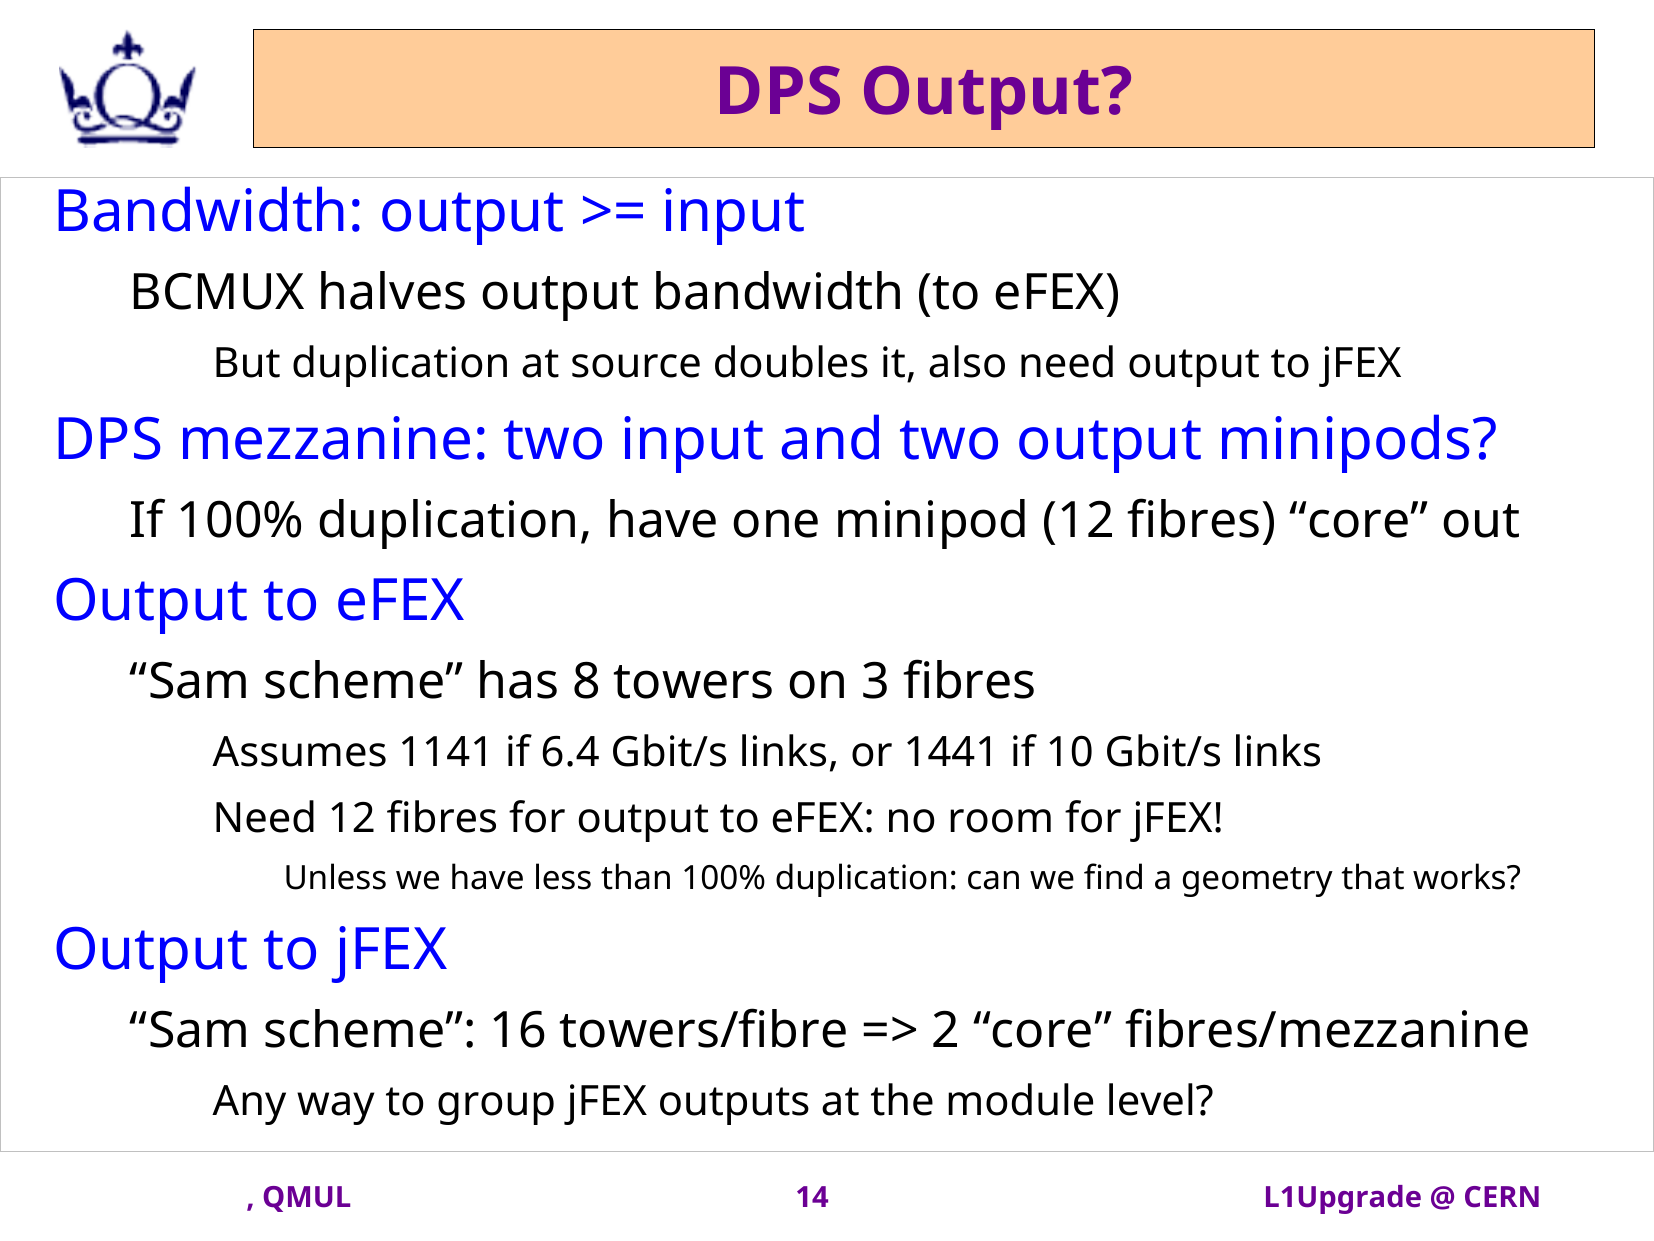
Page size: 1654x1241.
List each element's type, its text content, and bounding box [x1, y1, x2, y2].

picture [59, 29, 200, 148]
title DPS Output? [253, 29, 1595, 148]
list Bandwidth: output >= input BCMUX halves output bandwidth (to eFEX) But duplication at source doubles it, also need output to jFEX DPS mezzanine: two input and two output minipods? If 100% duplication, have one minipod (12 fibres) “core” out Output to eFEX “Sam scheme” has 8 towers on 3 fibres Assumes 1141 if 6.4 Gbit/s links, or 1441 if 10 Gbit/s links Need 12 fibres for output to eFEX: no room for jFEX! Unless we have less than 100% duplication: can we find a geometry that works? Output to jFEX “Sam scheme”: 16 towers/fibre => 2 “core” fibres/mezzanine Any way to group jFEX outputs at the module level? [35, 174, 1626, 1152]
